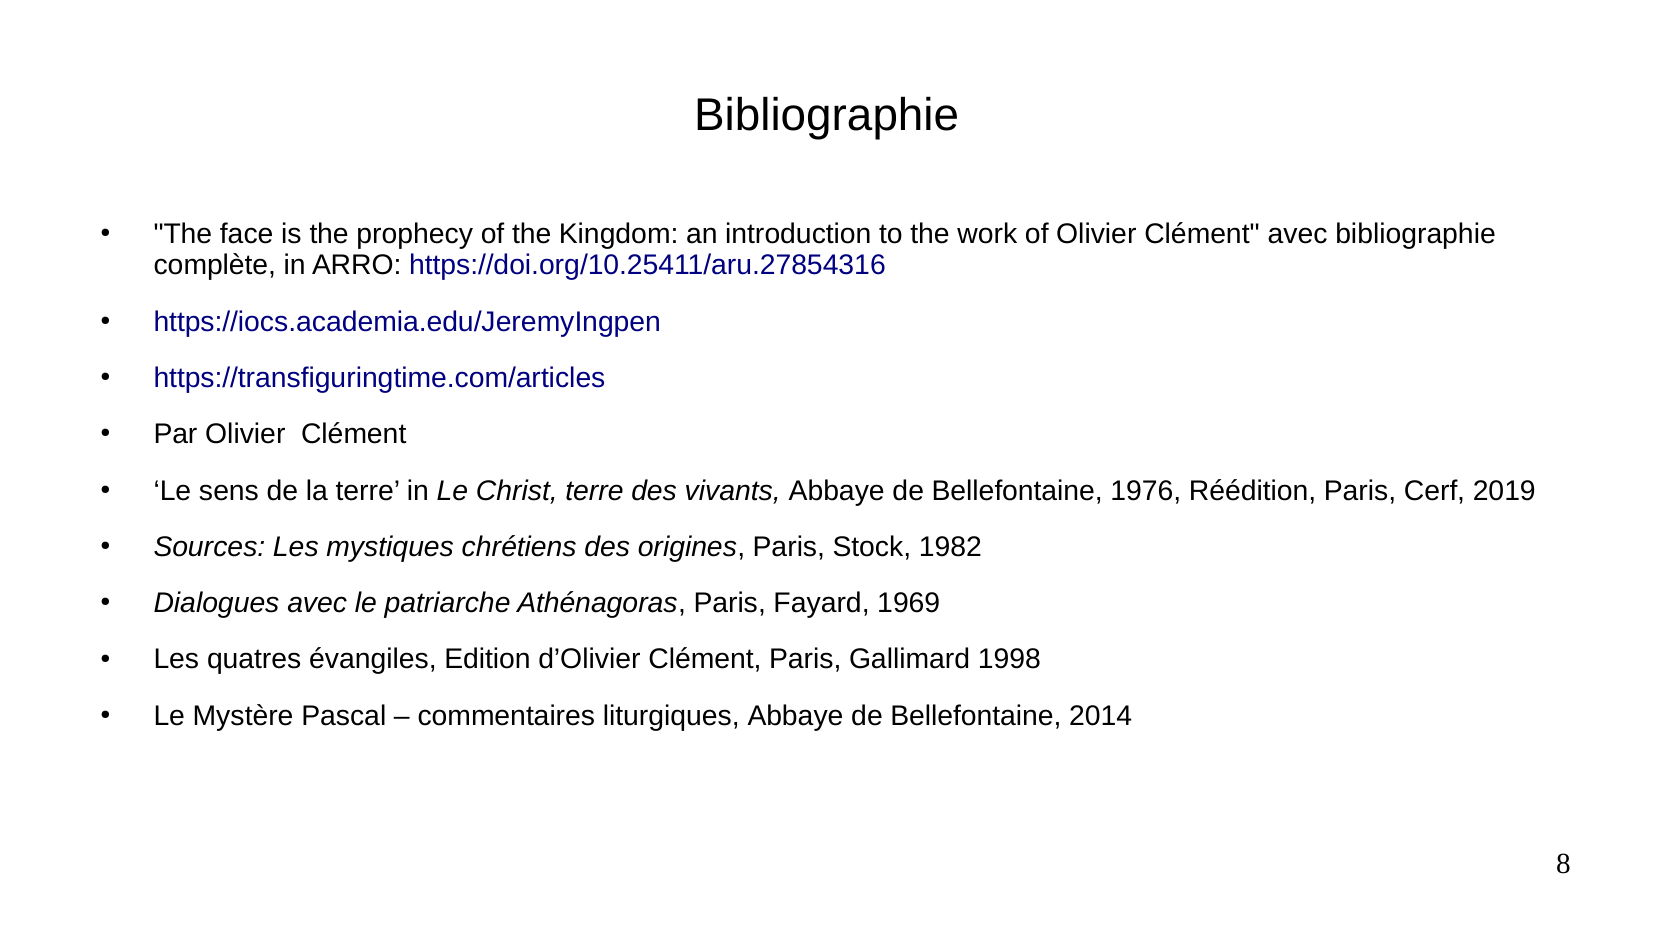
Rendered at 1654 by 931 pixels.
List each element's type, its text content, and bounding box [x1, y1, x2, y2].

title Bibliographie [82, 37, 1571, 193]
list "The face is the prophecy of the Kingdom: an introduction to the work of Olivier Clément" avec bibliographie complète, in ARRO: https://doi.org/10.25411/aru.27854316 https://iocs.academia.edu/JeremyIngpen https://transfiguringtime.com/articles Par Olivier Clément ‘Le sens de la terre’ in Le Christ, terre des vivants, Abbaye de Bellefontaine, 1976, Réédition, Paris, Cerf, 2019 Sources: Les mystiques chrétiens des origines, Paris, Stock, 1982 Dialogues avec le patriarche Athénagoras, Paris, Fayard, 1969 Les quatres évangiles, Edition d’Olivier Clément, Paris, Gallimard 1998 Le Mystère Pascal – commentaires liturgiques, Abbaye de Bellefontaine, 2014 [82, 217, 1571, 758]
